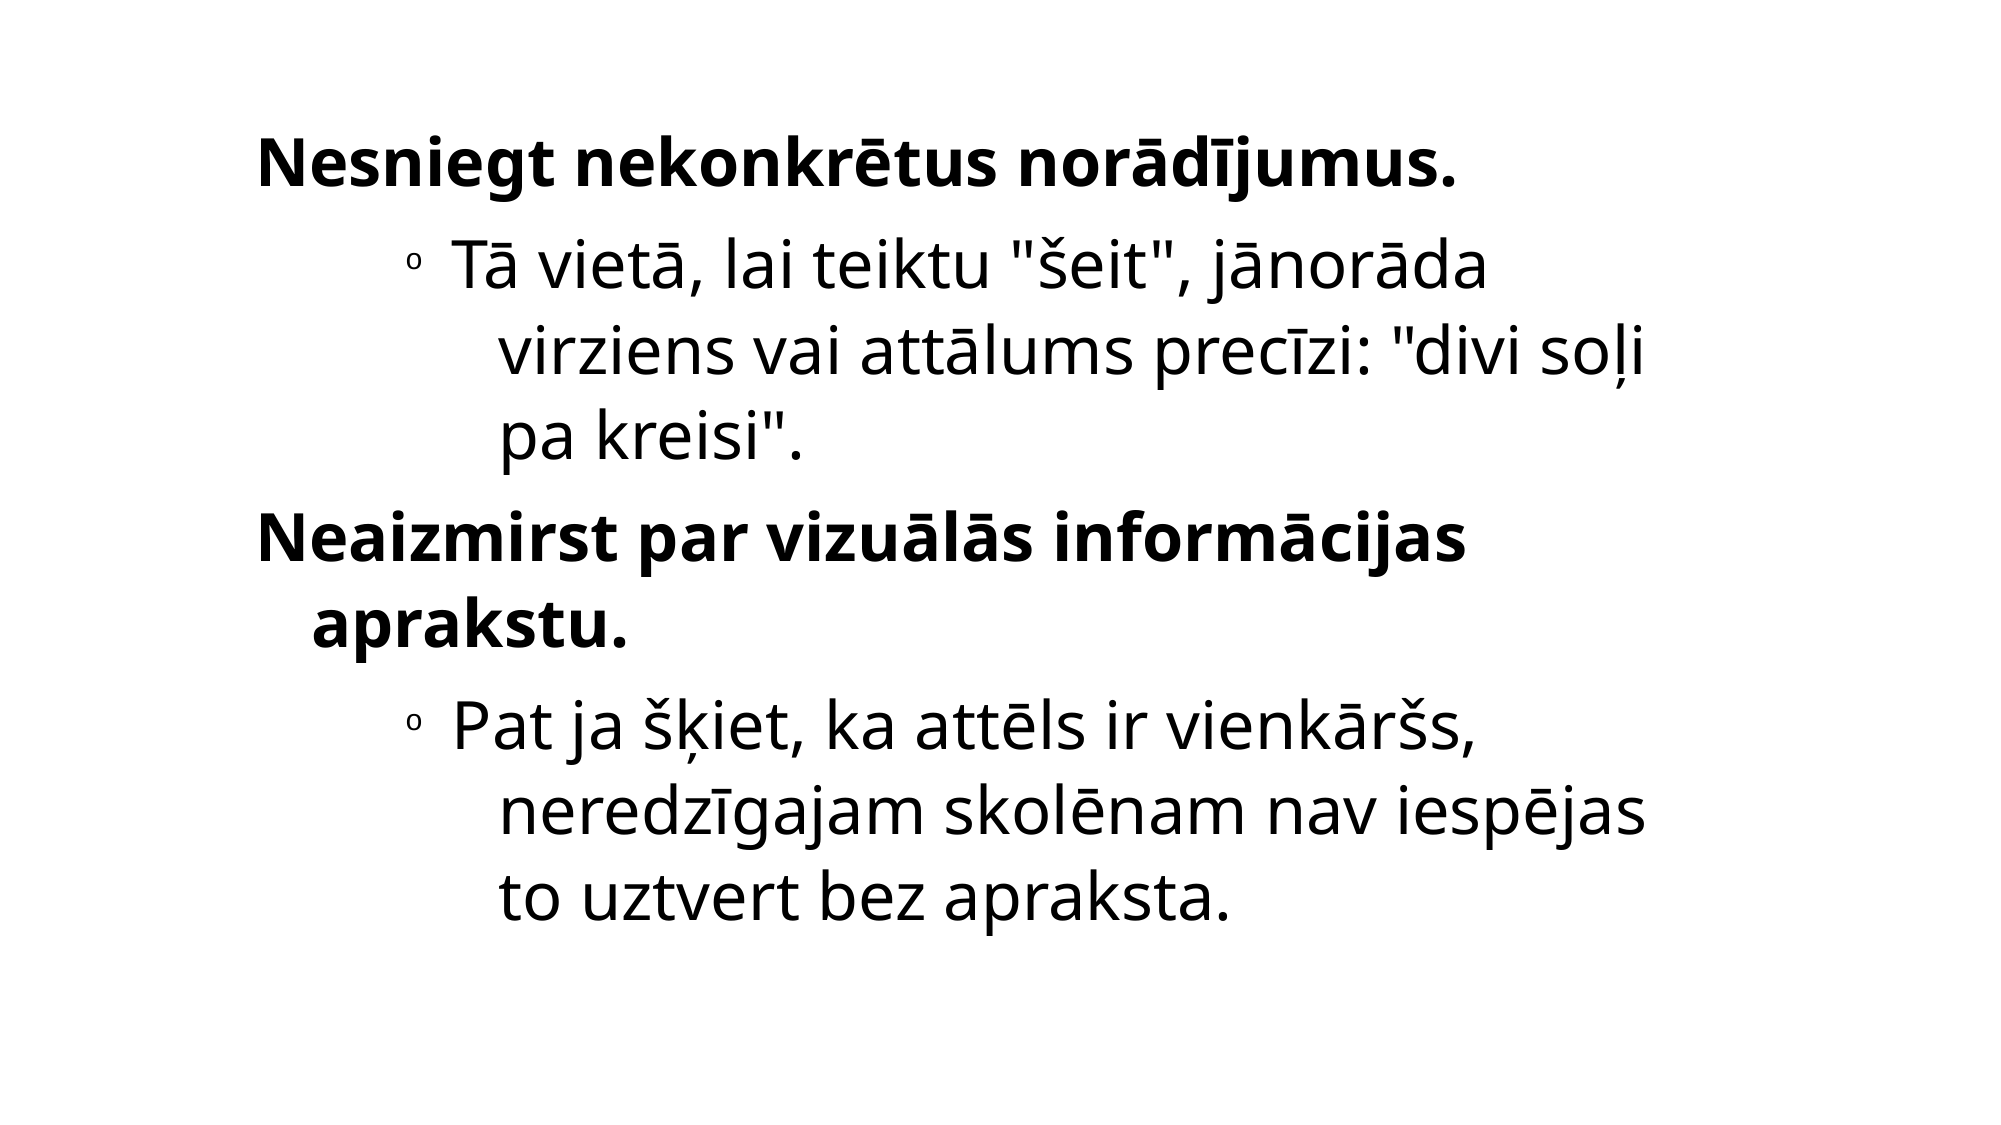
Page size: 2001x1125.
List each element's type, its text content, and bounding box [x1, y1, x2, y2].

text_box Nesniegt nekonkrētus norādījumus. Tā vietā, lai teiktu "šeit", jānorāda virziens vai attālums precīzi: "divi soļi pa kreisi". Neaizmirst par vizuālās informācijas aprakstu. Pat ja šķiet, ka attēls ir vienkāršs, neredzīgajam skolēnam nav iespējas to uztvert bez apraksta. [240, 106, 1704, 775]
